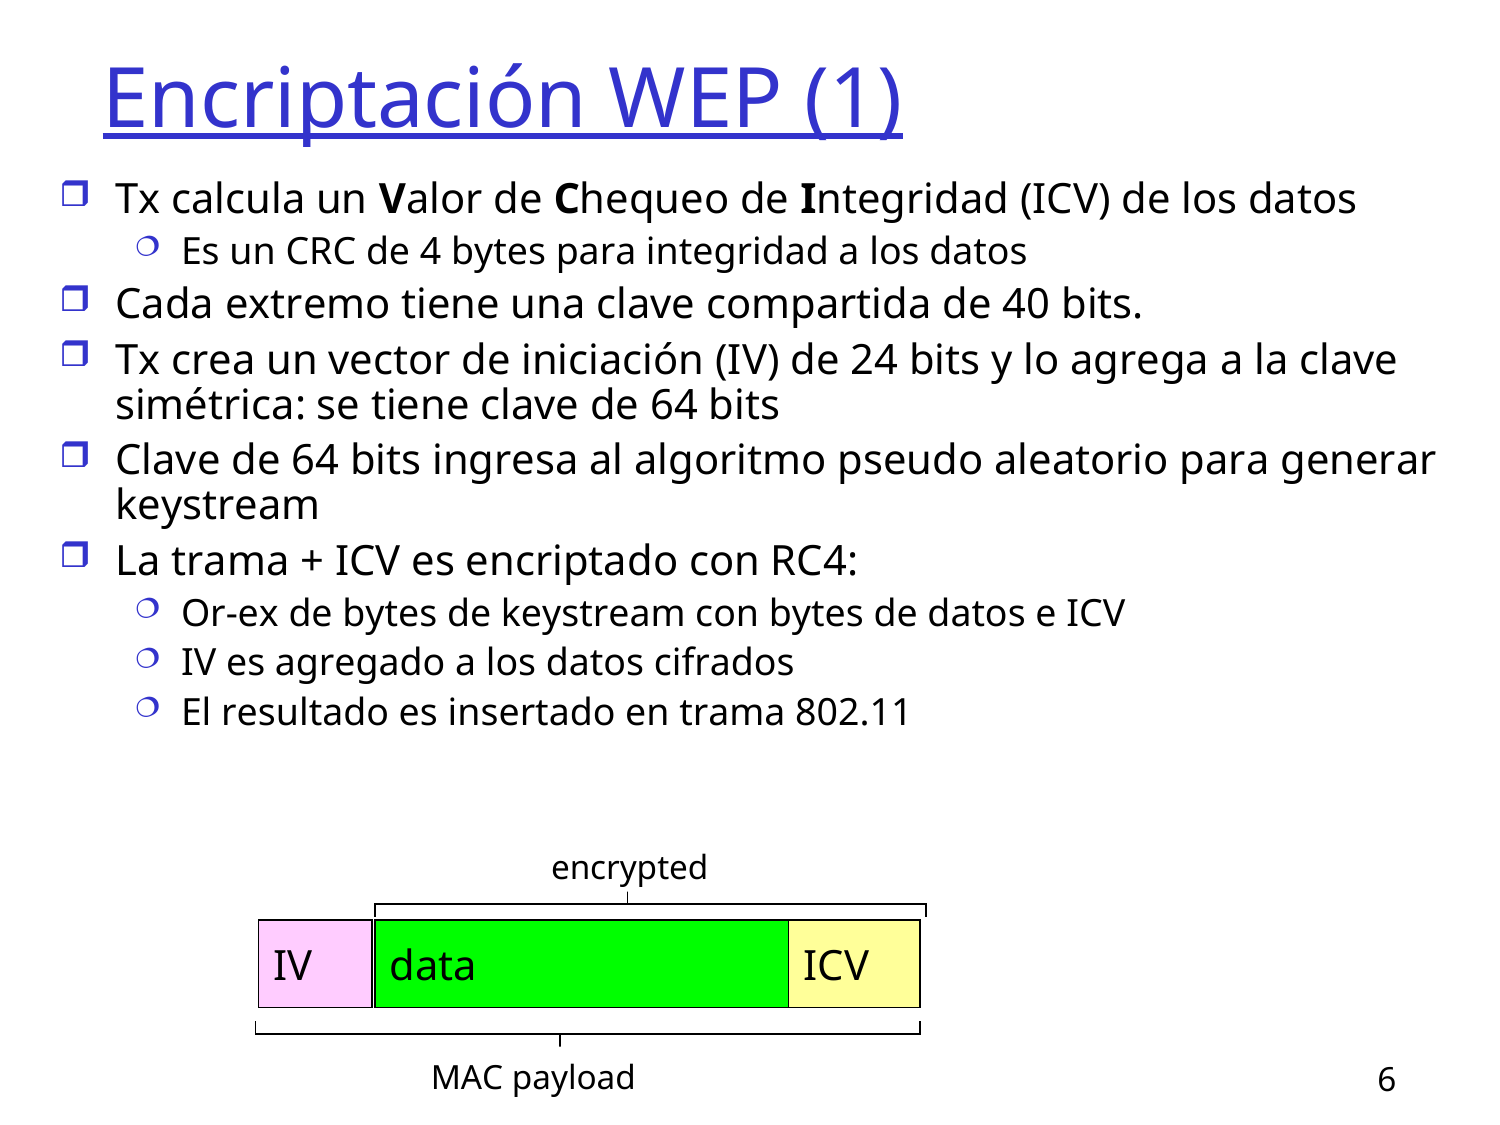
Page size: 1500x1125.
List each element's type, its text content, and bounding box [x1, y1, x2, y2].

list Tx calcula un Valor de Chequeo de Integridad (ICV) de los datos Es un CRC de 4 bytes para integridad a los datos Cada extremo tiene una clave compartida de 40 bits. Tx crea un vector de iniciación (IV) de 24 bits y lo agrega a la clave simétrica: se tiene clave de 64 bits Clave de 64 bits ingresa al algoritmo pseudo aleatorio para generar keystream La trama + ICV es encriptado con RC4: Or-ex de bytes de keystream con bytes de datos e ICV IV es agregado a los datos cifrados El resultado es insertado en trama 802.11 [44, 170, 1458, 840]
text_box data [374, 920, 788, 1008]
title Encriptación WEP (1) [87, 0, 1363, 170]
text_box IV [258, 920, 372, 1008]
text_box encrypted [536, 838, 724, 895]
text_box ICV [788, 920, 921, 1008]
text_box MAC payload [416, 1048, 652, 1105]
